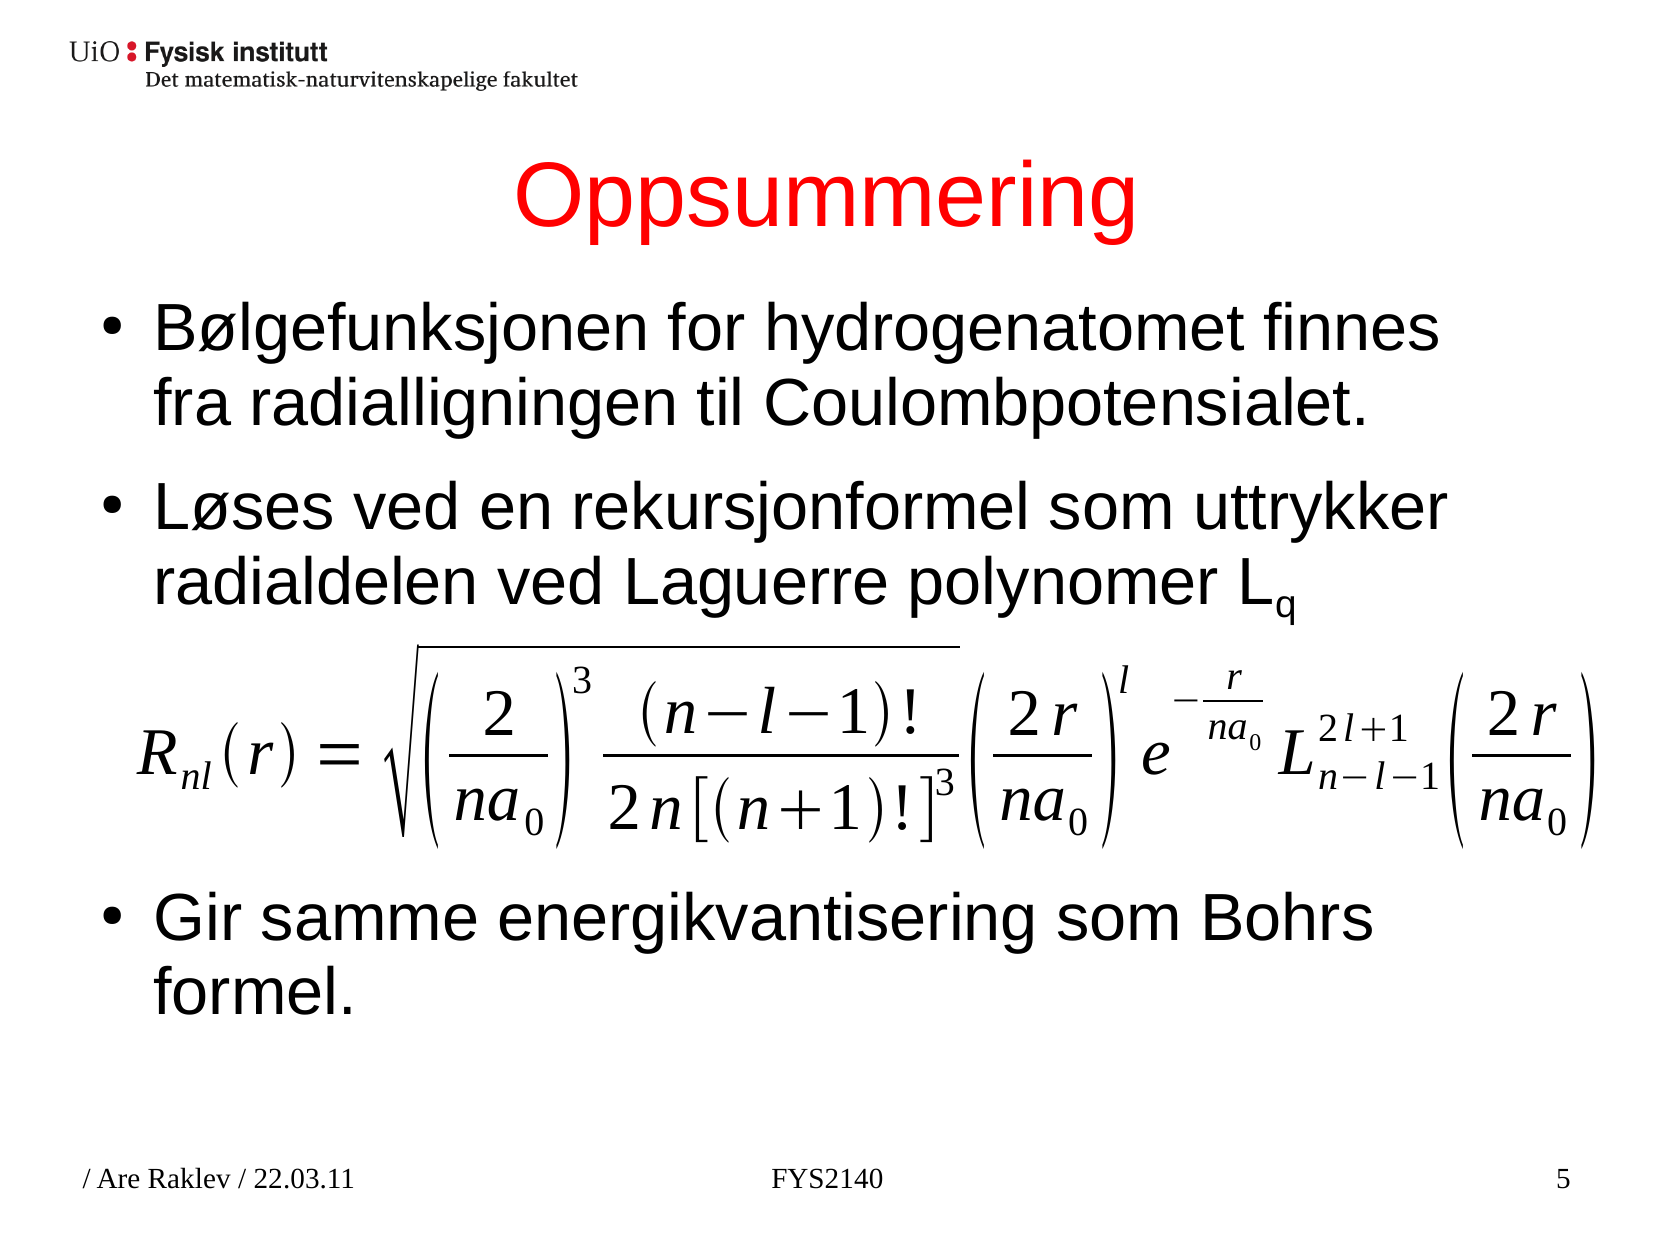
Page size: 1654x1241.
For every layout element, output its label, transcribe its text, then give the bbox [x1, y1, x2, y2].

list Bølgefunksjonen for hydrogenatomet finnes fra radialligningen til Coulombpotensialet. Løses ved en rekursjonformel som uttrykker radialdelen ved Laguerre polynomer Lq Gir samme energikvantisering som Bohrs formel. [82, 290, 1538, 1094]
title Oppsummering [82, 90, 1571, 298]
chart [126, 641, 1606, 853]
picture [68, 37, 581, 93]
